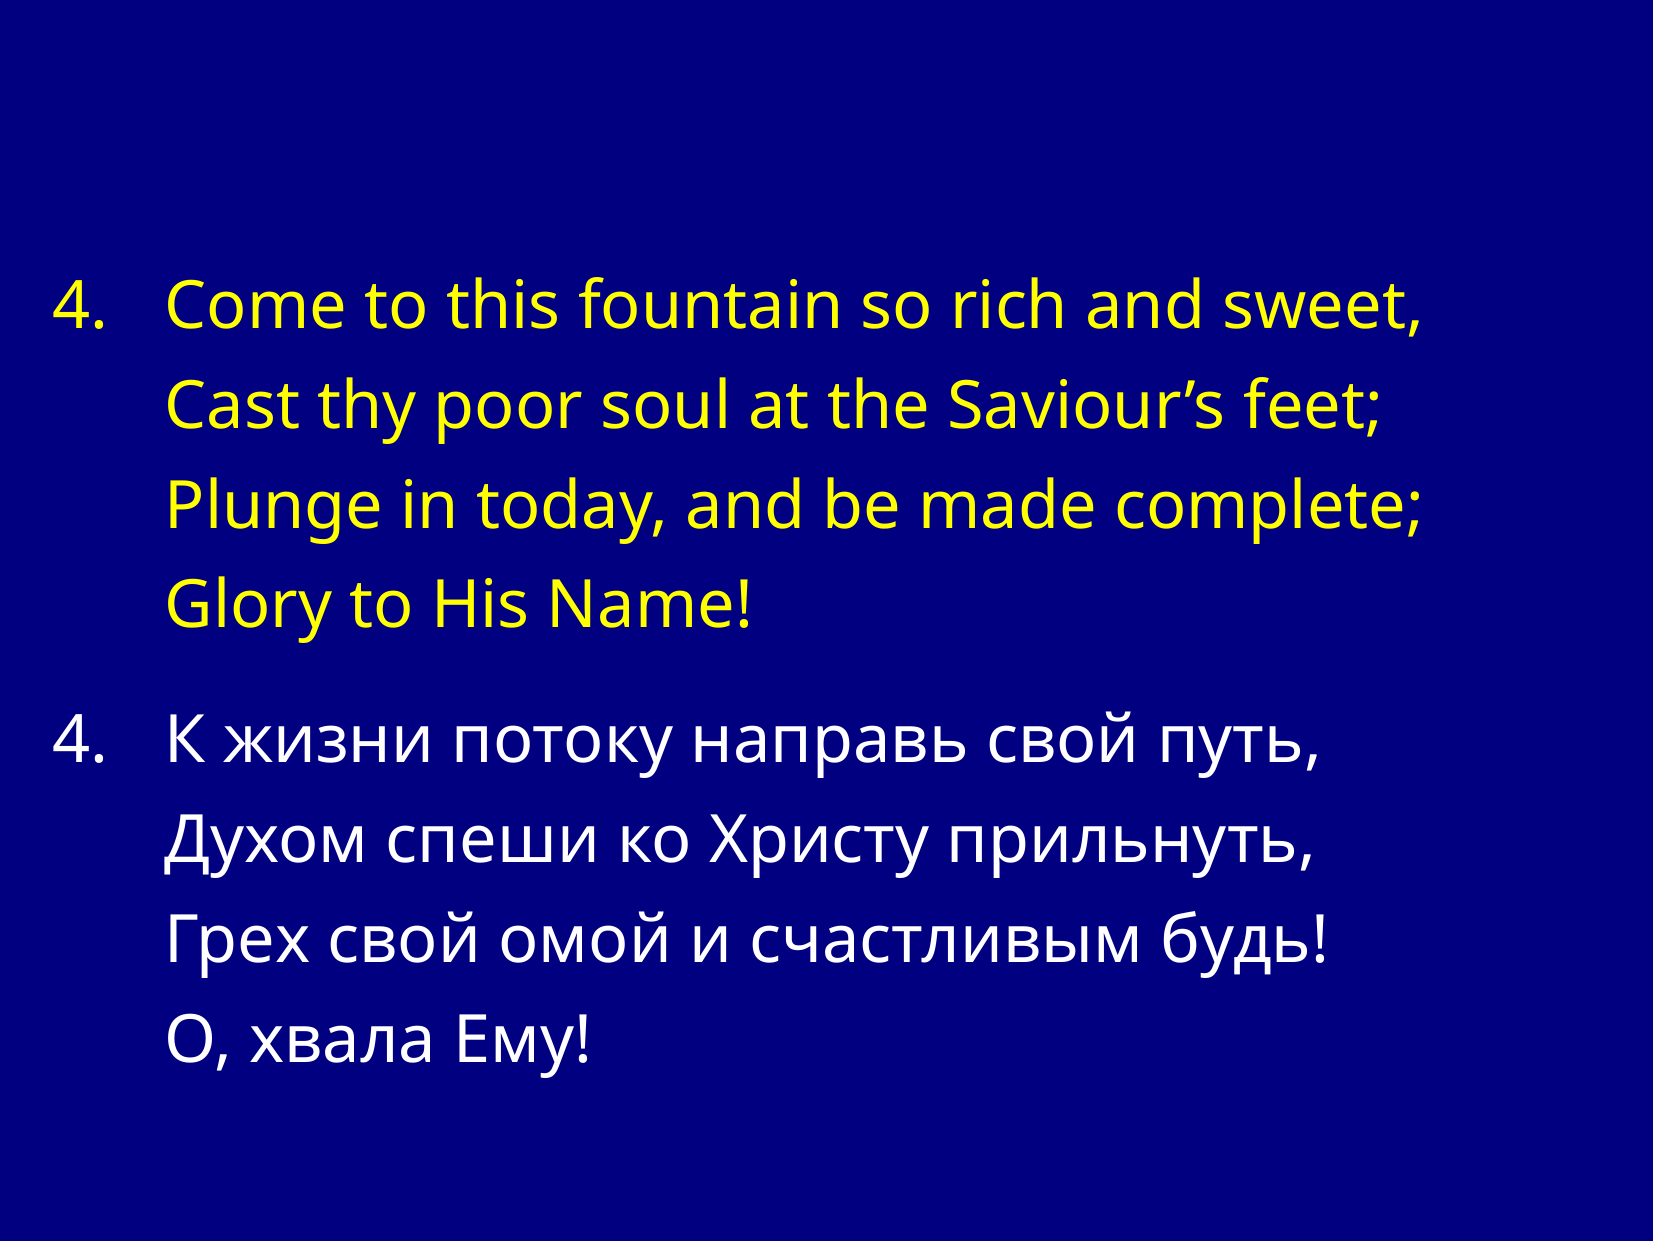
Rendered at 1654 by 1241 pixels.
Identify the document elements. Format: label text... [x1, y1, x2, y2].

text_box 4. Come to this fountain so rich and sweet, Cast thy poor soul at the Saviour’s feet; Plunge in today, and be made complete; Glory to His Name! [37, 150, 1653, 638]
text_box 4. К жизни потоку направь свой путь, Духом спеши ко Христу прильнуть, Грех свой омой и счастливым будь! О, хвала Ему! [37, 675, 1653, 1163]
